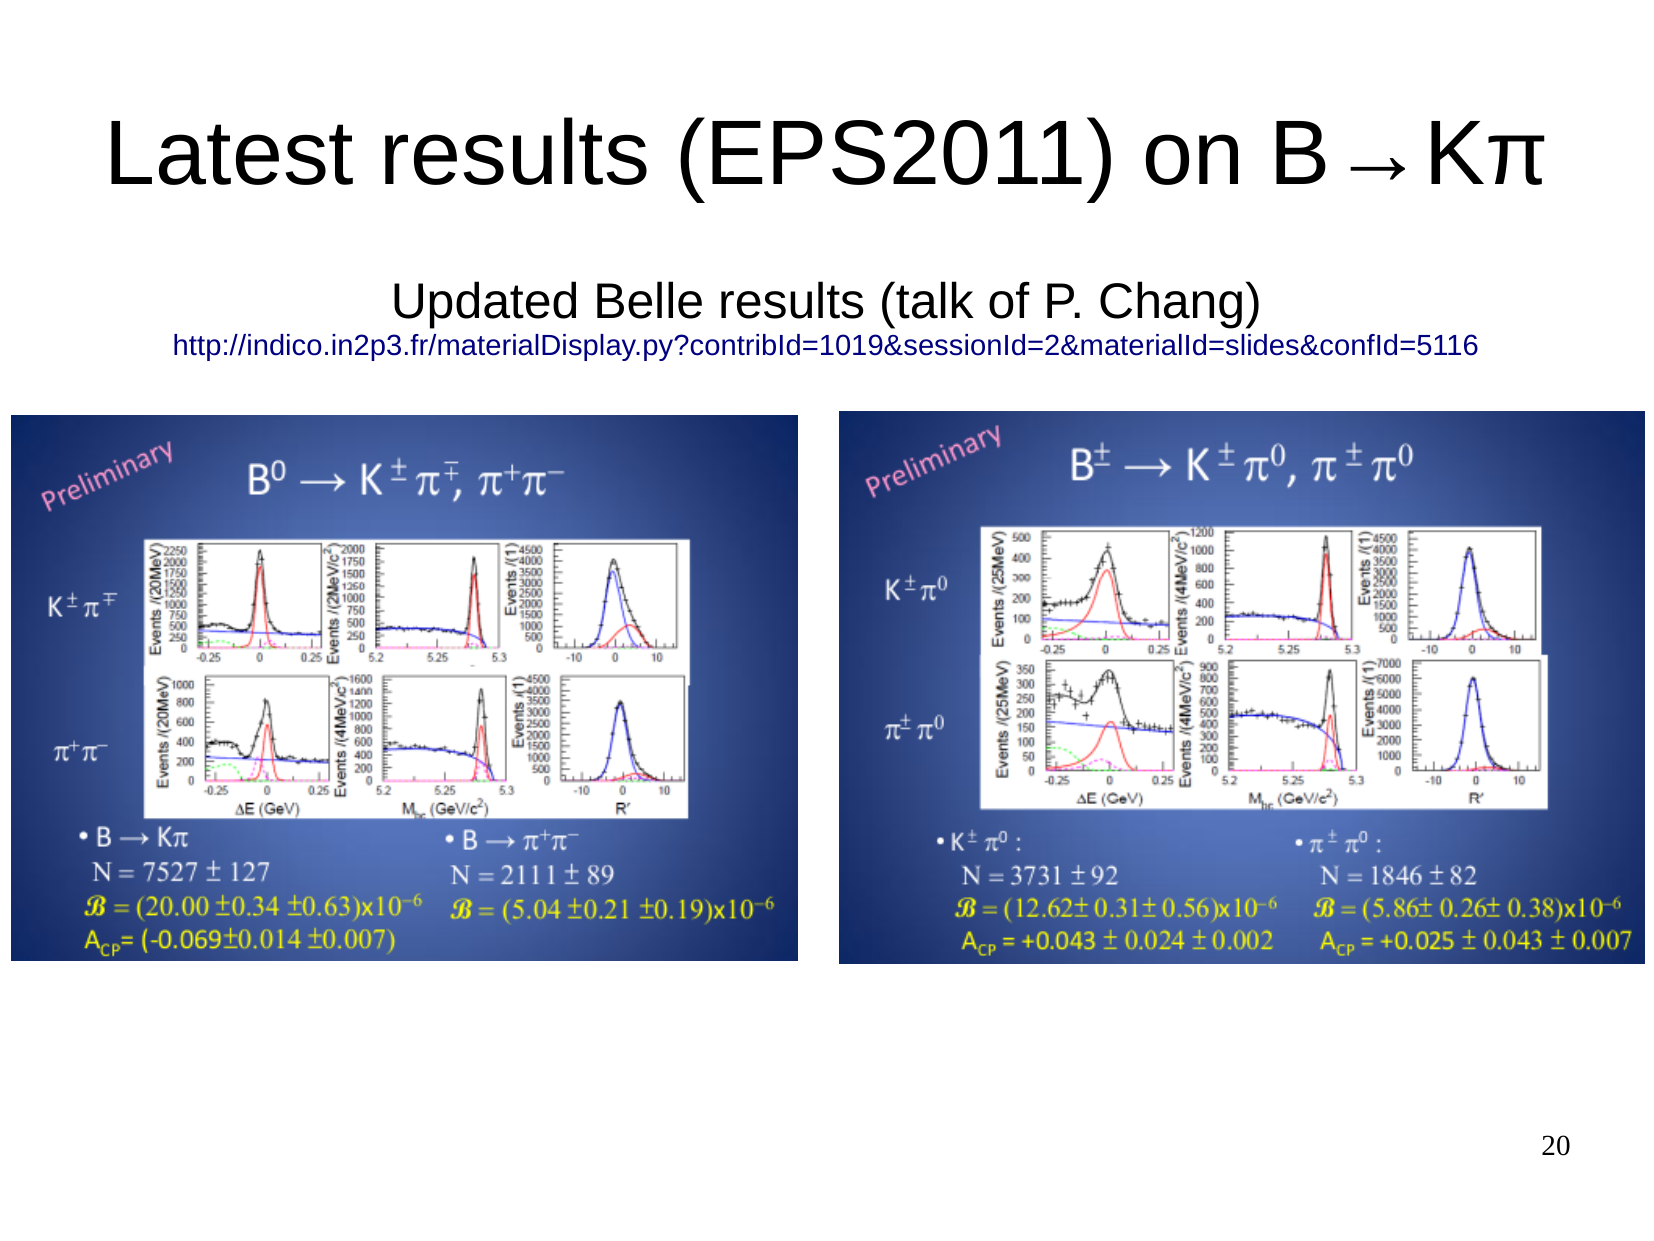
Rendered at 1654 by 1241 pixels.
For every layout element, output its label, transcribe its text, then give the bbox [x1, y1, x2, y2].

picture [839, 411, 1645, 964]
picture [11, 415, 798, 961]
text_box Updated Belle results (talk of P. Chang) http://indico.in2p3.fr/materialDisplay.py?contribId=1019&sessionId=2&materialId=slides&confId=5116 [118, 265, 1536, 370]
title Latest results (EPS2011) on B→Kπ [82, 49, 1571, 257]
